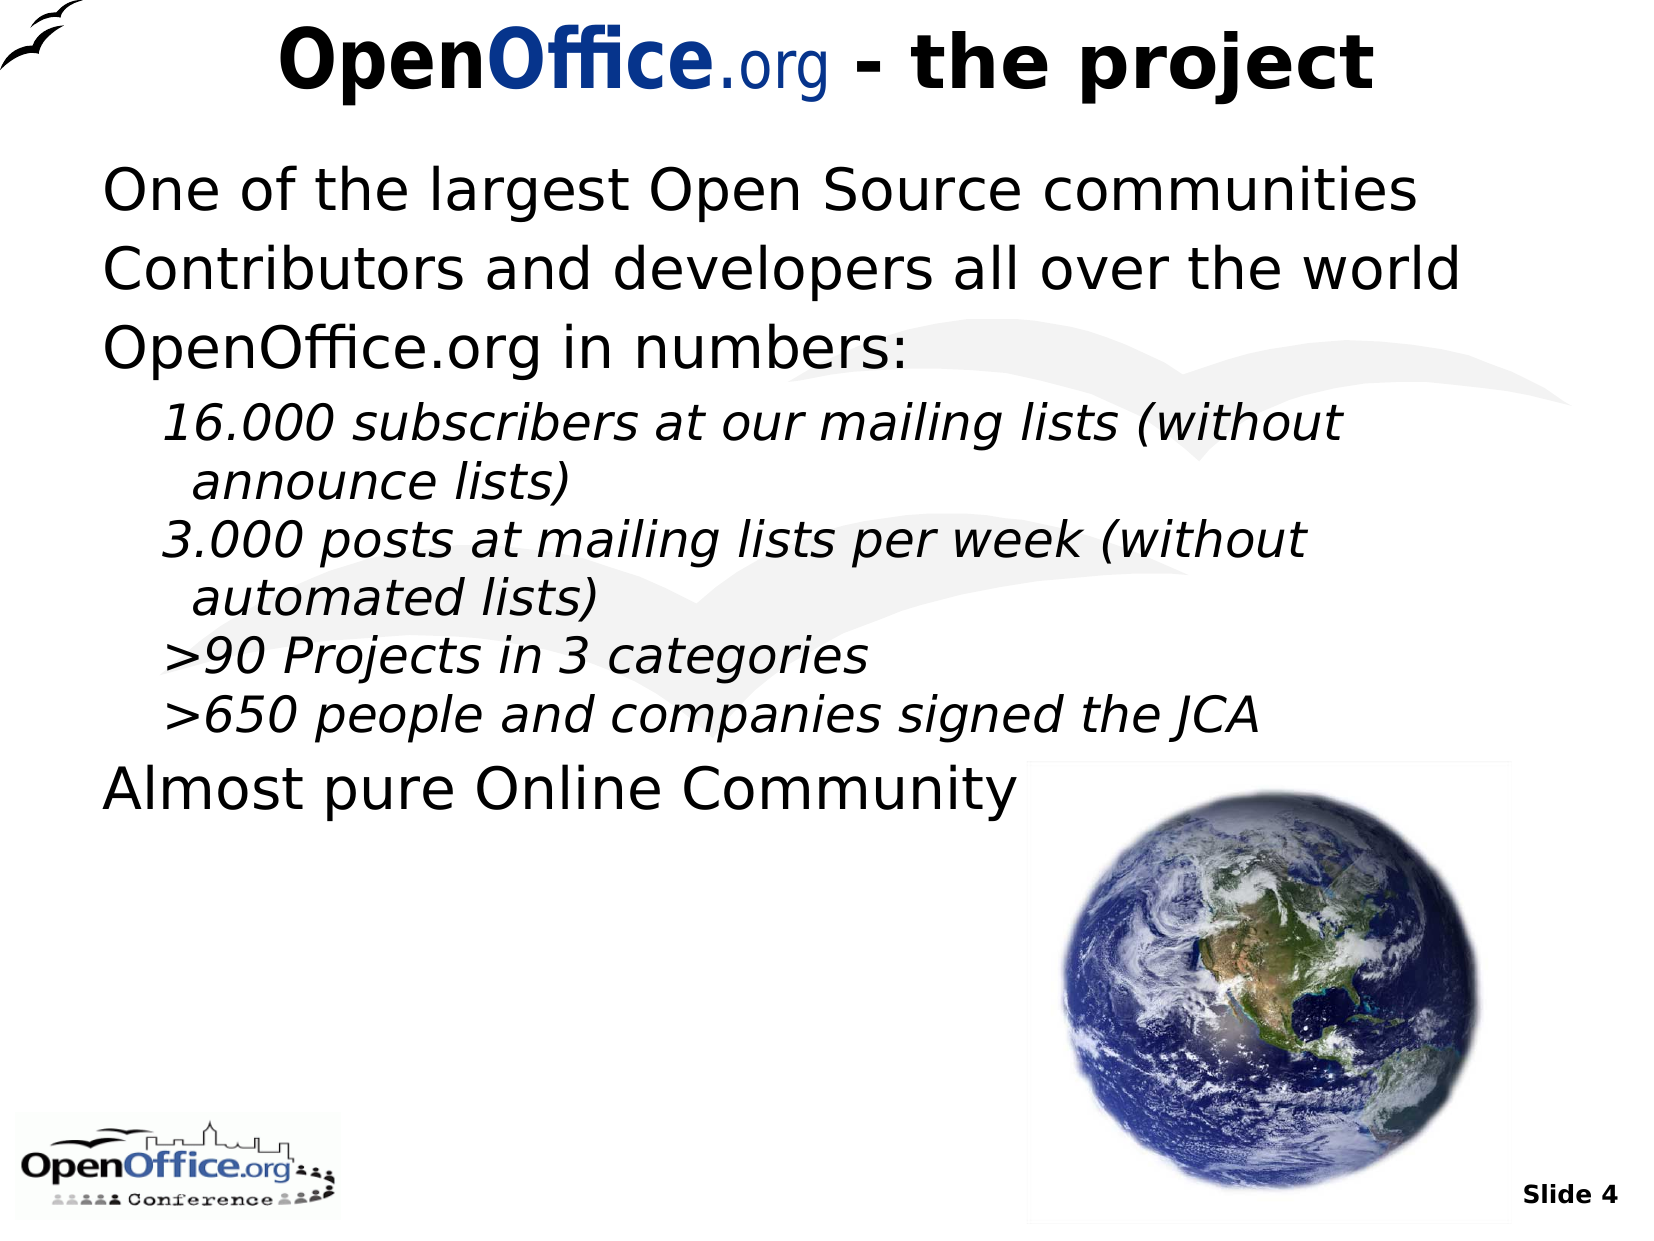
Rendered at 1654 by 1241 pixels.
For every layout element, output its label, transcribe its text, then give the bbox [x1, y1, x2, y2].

picture [15, 1112, 341, 1220]
list One of the largest Open Source communities Contributors and developers all over the world OpenOffice.org in numbers: 16.000 subscribers at our mailing lists (without announce lists) 3.000 posts at mailing lists per week (without automated lists) >90 Projects in 3 categories >650 people and companies signed the JCA Almost pure Online Community [102, 155, 1529, 1085]
title OpenOffice.org - the project [0, 0, 1654, 121]
picture [1026, 1085, 1512, 1224]
